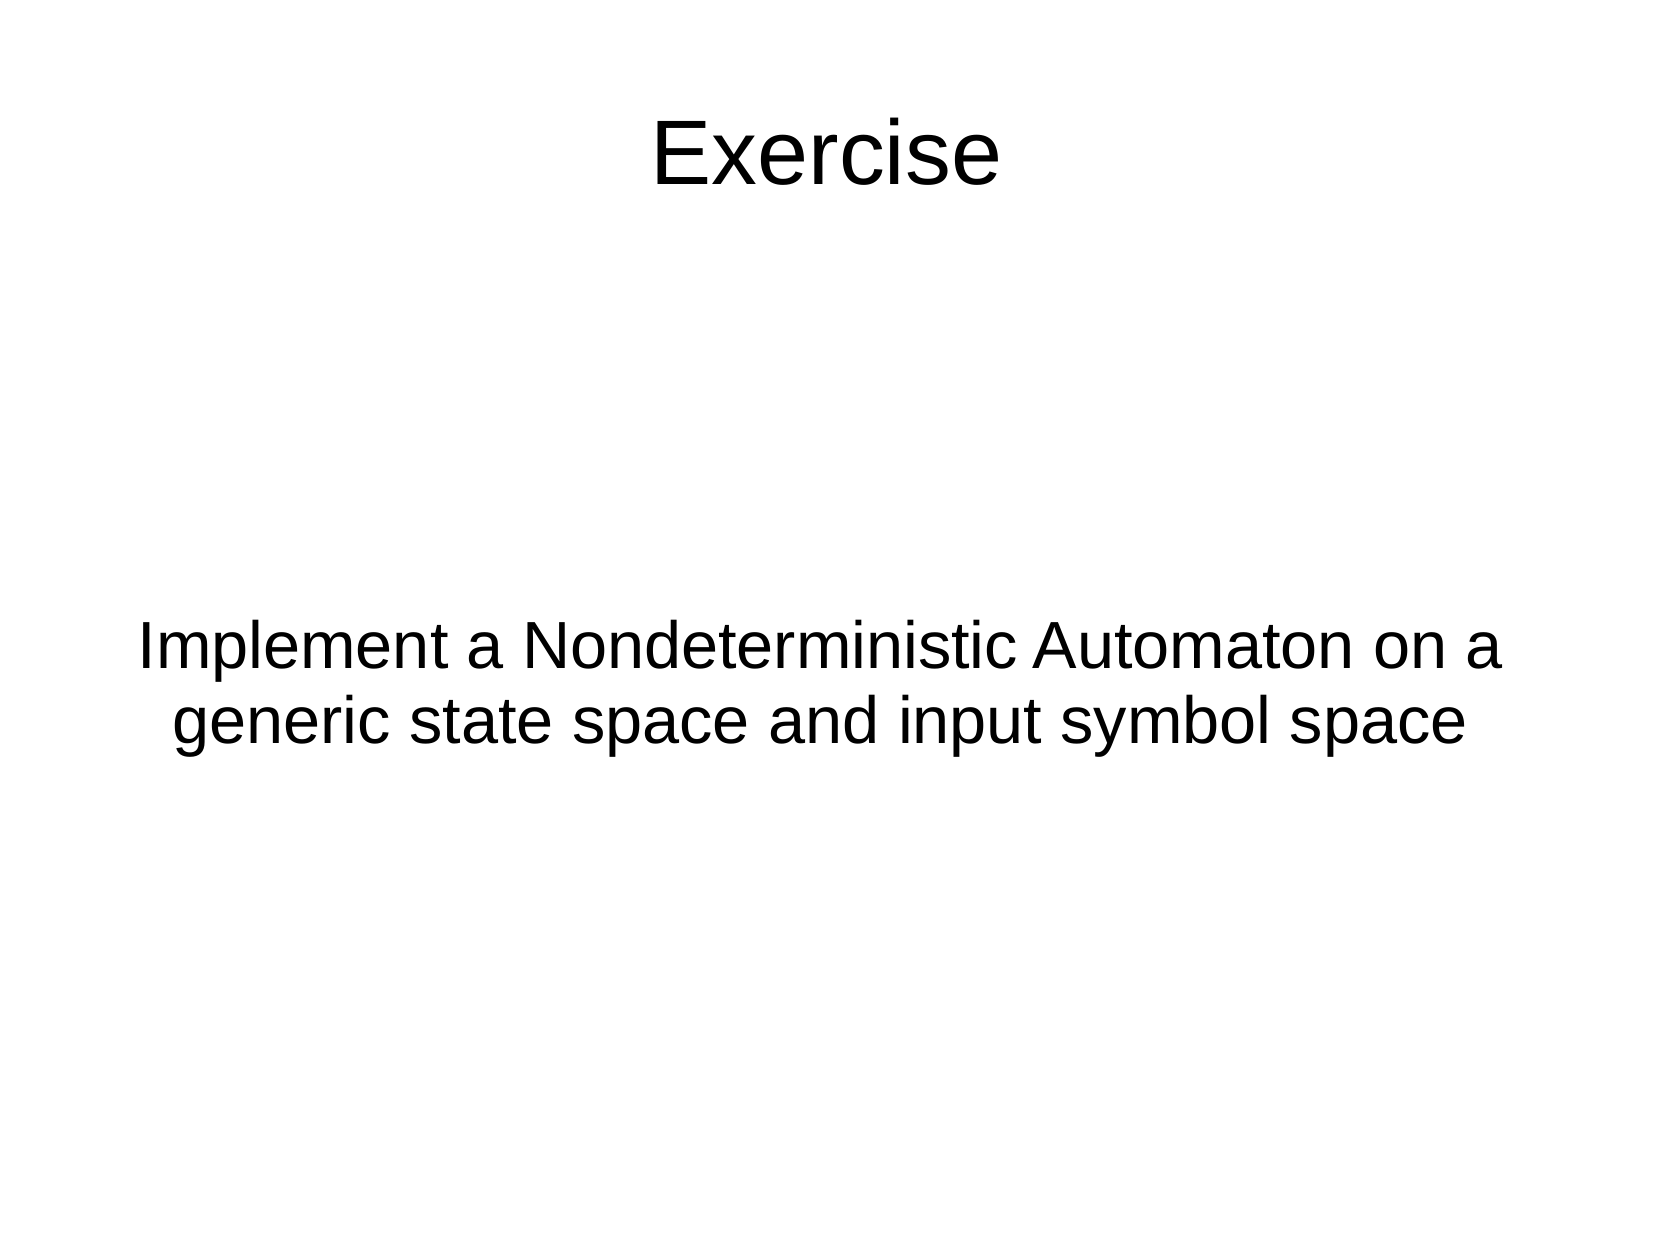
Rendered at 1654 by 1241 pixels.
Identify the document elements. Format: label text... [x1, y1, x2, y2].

subtitle Implement a Nondeterministic Automaton on a generic state space and input symbol space [76, 274, 1565, 1093]
title Exercise [82, 49, 1571, 257]
